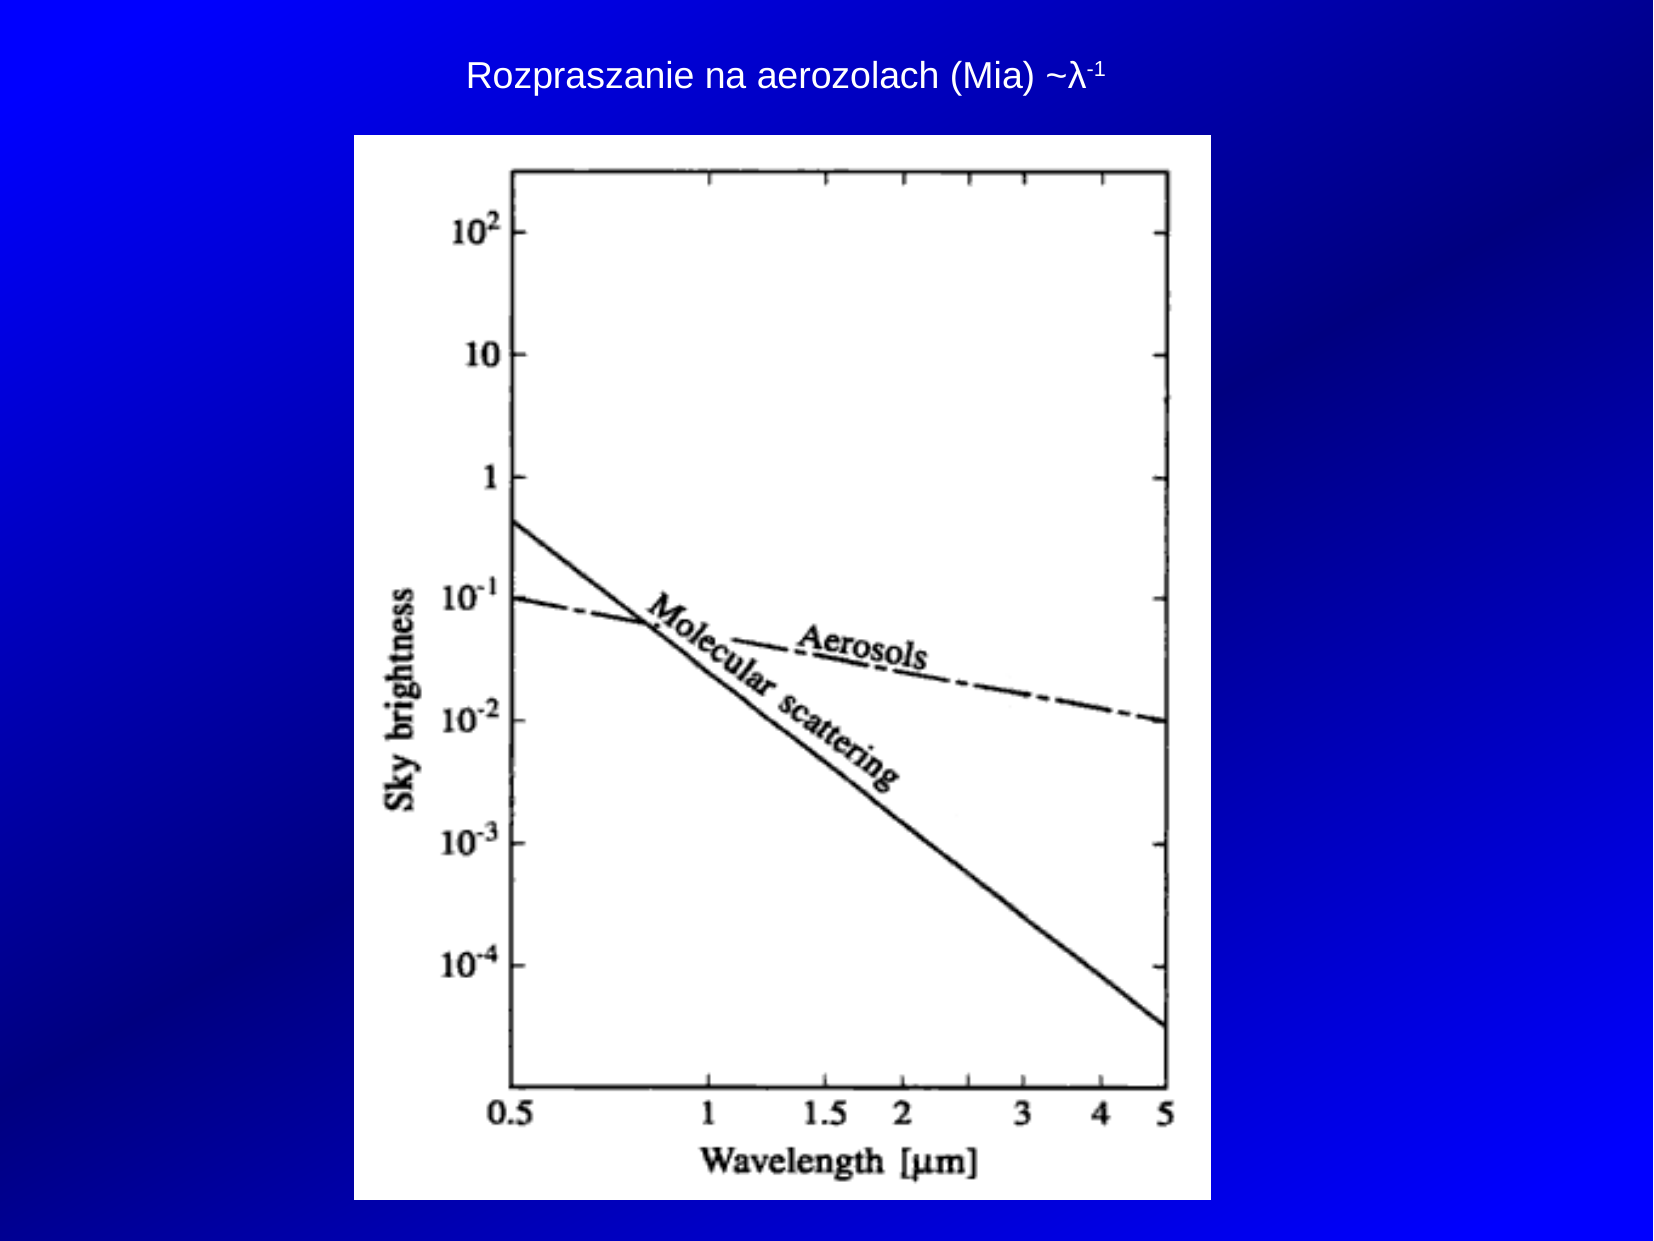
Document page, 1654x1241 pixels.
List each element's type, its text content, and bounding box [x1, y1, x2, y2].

picture [354, 135, 1211, 1200]
text_box Rozpraszanie na aerozolach (Mia) ~λ-1 [451, 47, 1121, 106]
